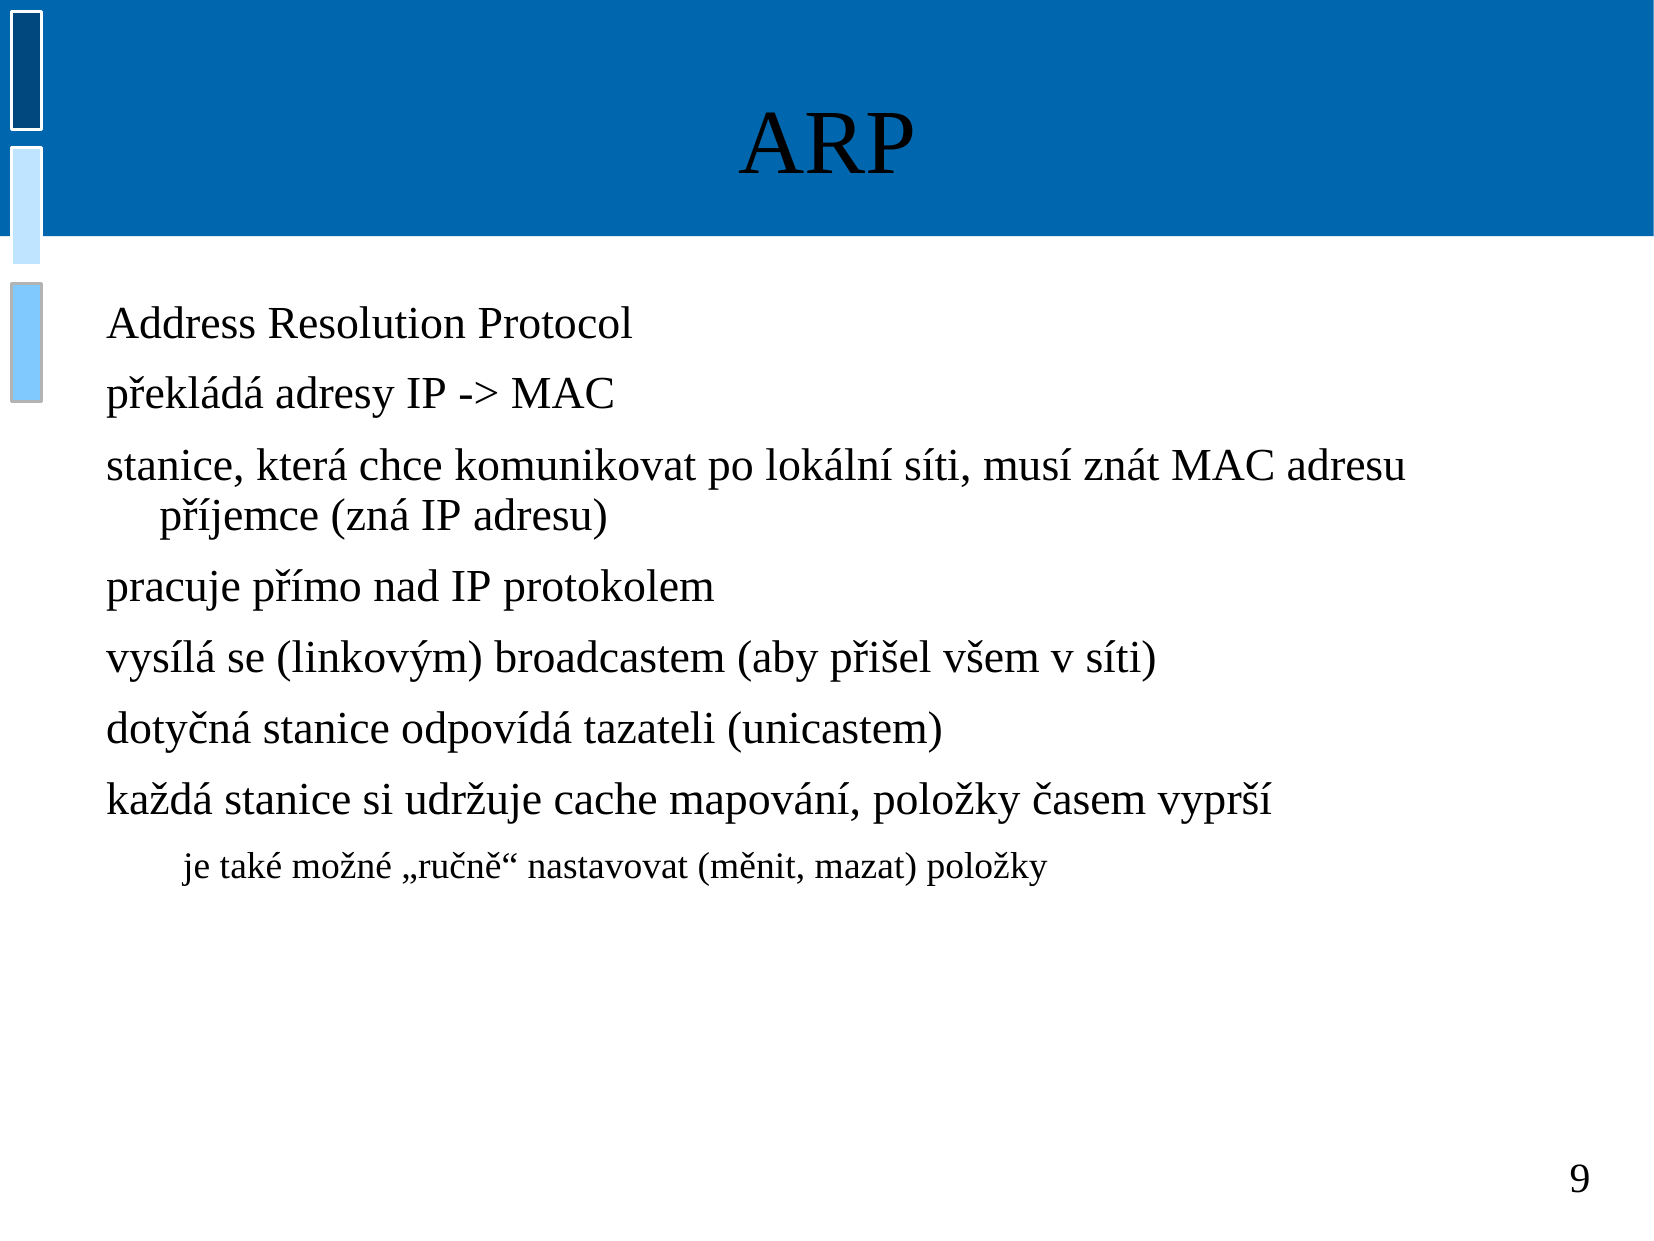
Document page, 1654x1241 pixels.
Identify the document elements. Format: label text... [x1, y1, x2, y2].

title ARP [121, 49, 1534, 237]
list Address Resolution Protocol překládá adresy IP -> MAC stanice, která chce komunikovat po lokální síti, musí znát MAC adresu příjemce (zná IP adresu) pracuje přímo nad IP protokolem vysílá se (linkovým) broadcastem (aby přišel všem v síti) dotyčná stanice odpovídá tazateli (unicastem) každá stanice si udržuje cache mapování, položky časem vyprší je také možné „ručně“ nastavovat (měnit, mazat) položky [88, 297, 1565, 1182]
